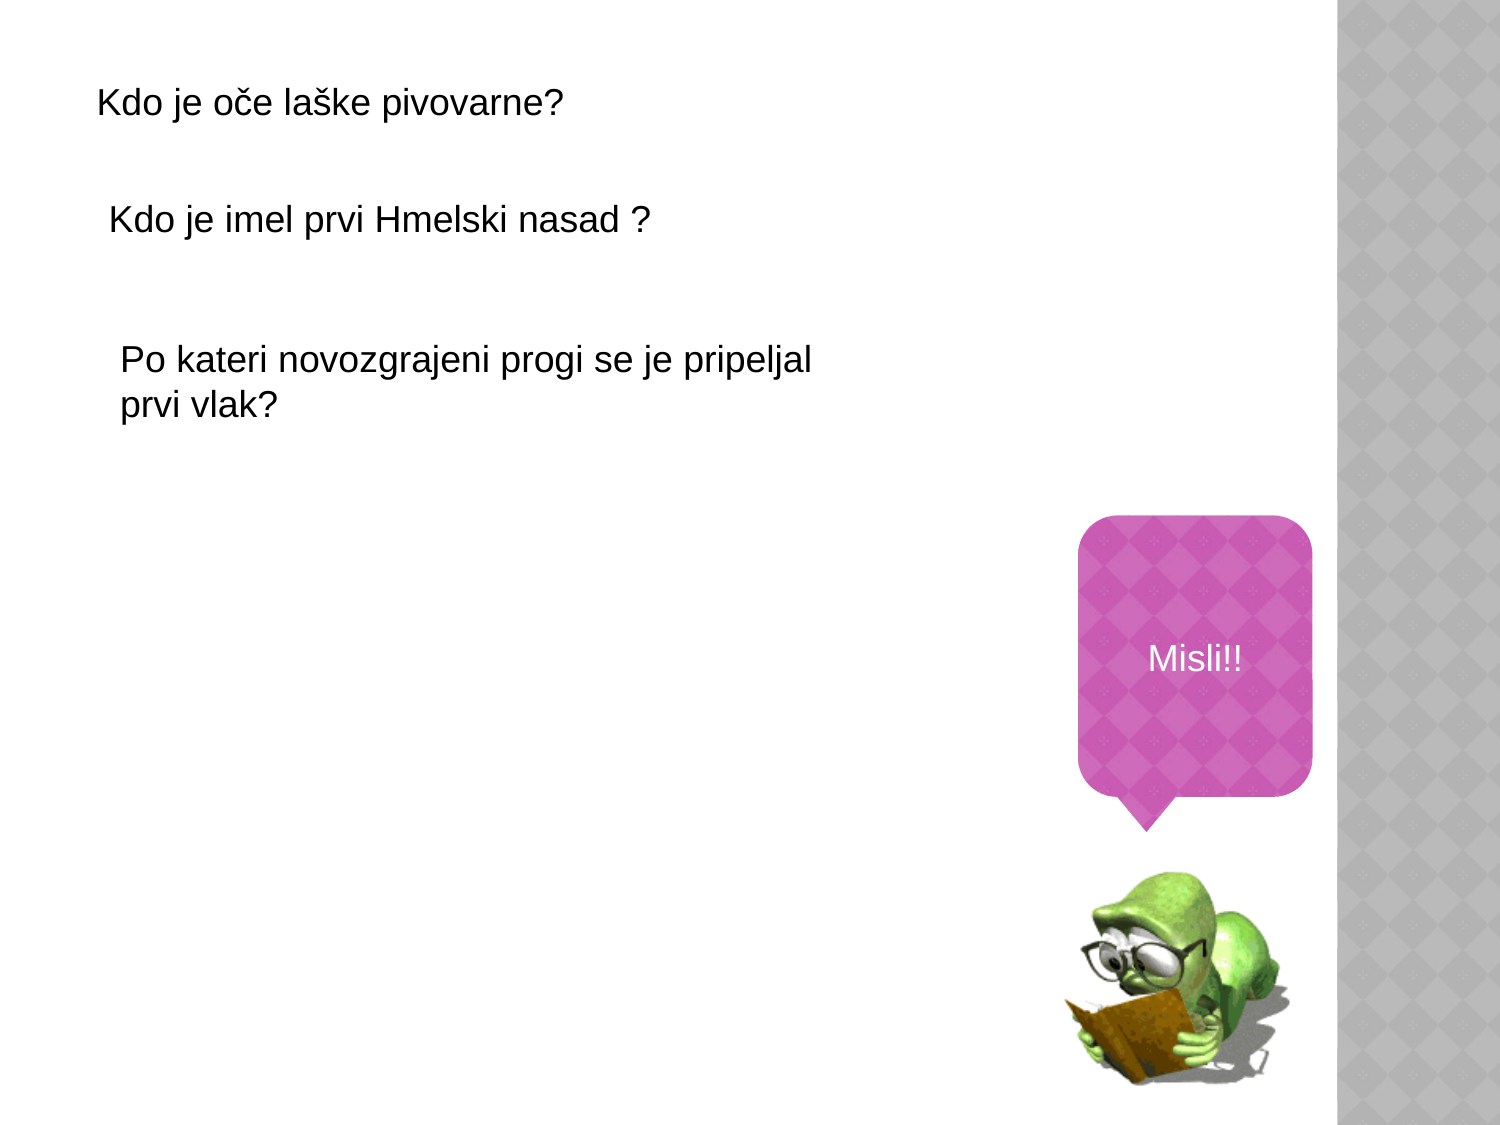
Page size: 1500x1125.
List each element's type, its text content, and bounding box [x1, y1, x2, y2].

text_box Misli!! [1078, 515, 1313, 833]
text_box Po kateri novozgrajeni progi se je pripeljal prvi vlak? [105, 328, 856, 433]
text_box Kdo je imel prvi Hmelski nasad ? [93, 187, 797, 248]
picture [1054, 855, 1299, 1100]
text_box Kdo je oče laške pivovarne? [81, 70, 621, 131]
